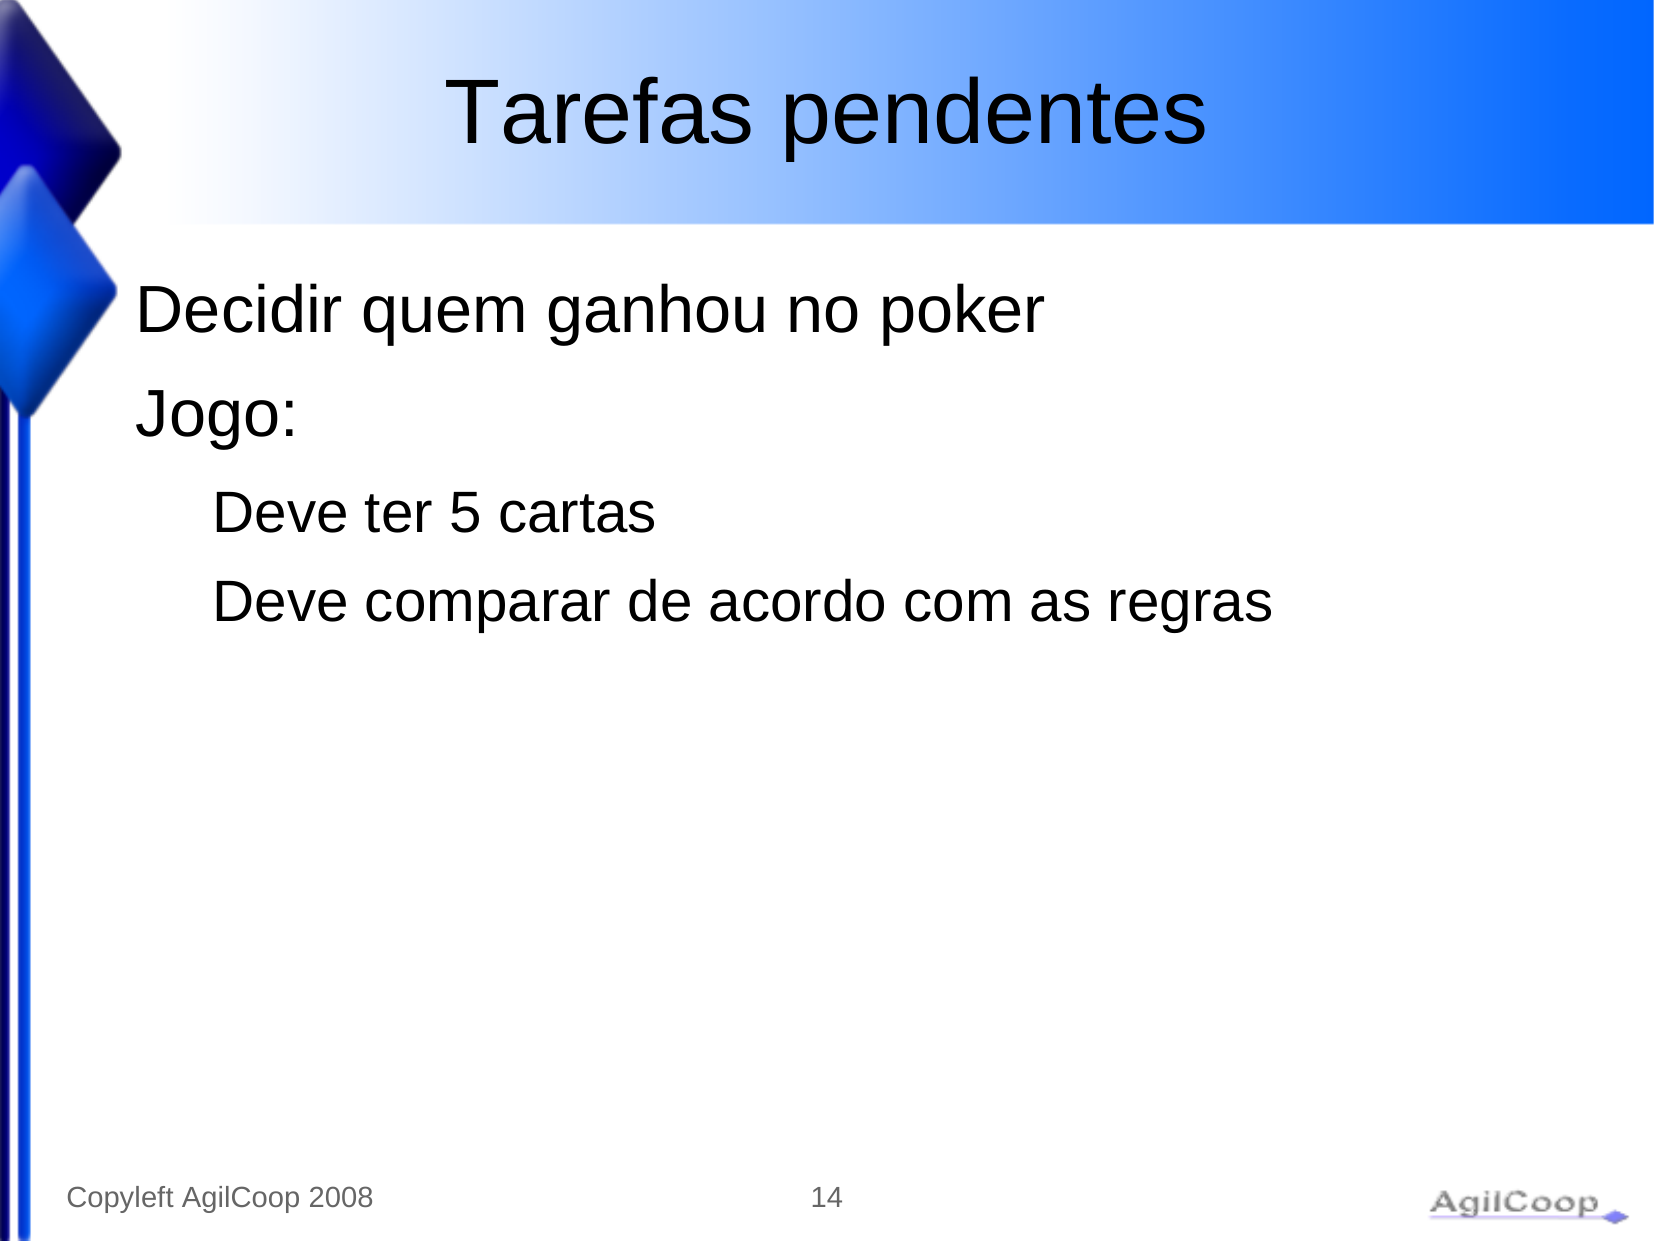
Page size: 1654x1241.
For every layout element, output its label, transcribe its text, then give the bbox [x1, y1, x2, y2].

picture [0, 0, 1654, 1241]
title Tarefas pendentes [82, 15, 1571, 208]
list Decidir quem ganhou no poker Jogo: Deve ter 5 cartas Deve comparar de acordo com as regras [118, 271, 1607, 1108]
